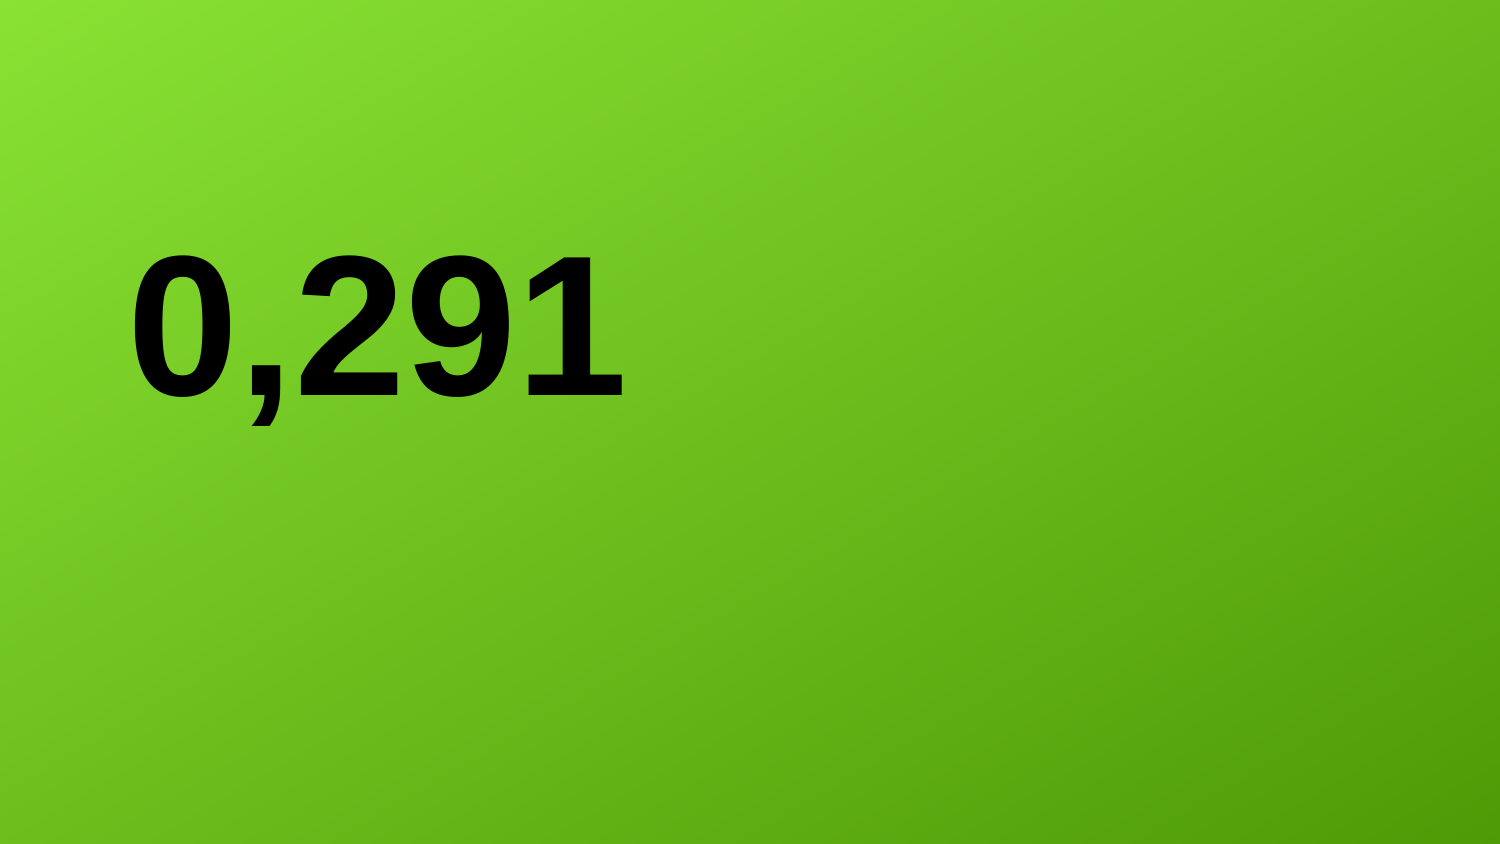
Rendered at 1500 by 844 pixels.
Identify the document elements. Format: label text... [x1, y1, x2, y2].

title 0,291 [112, 259, 1388, 451]
